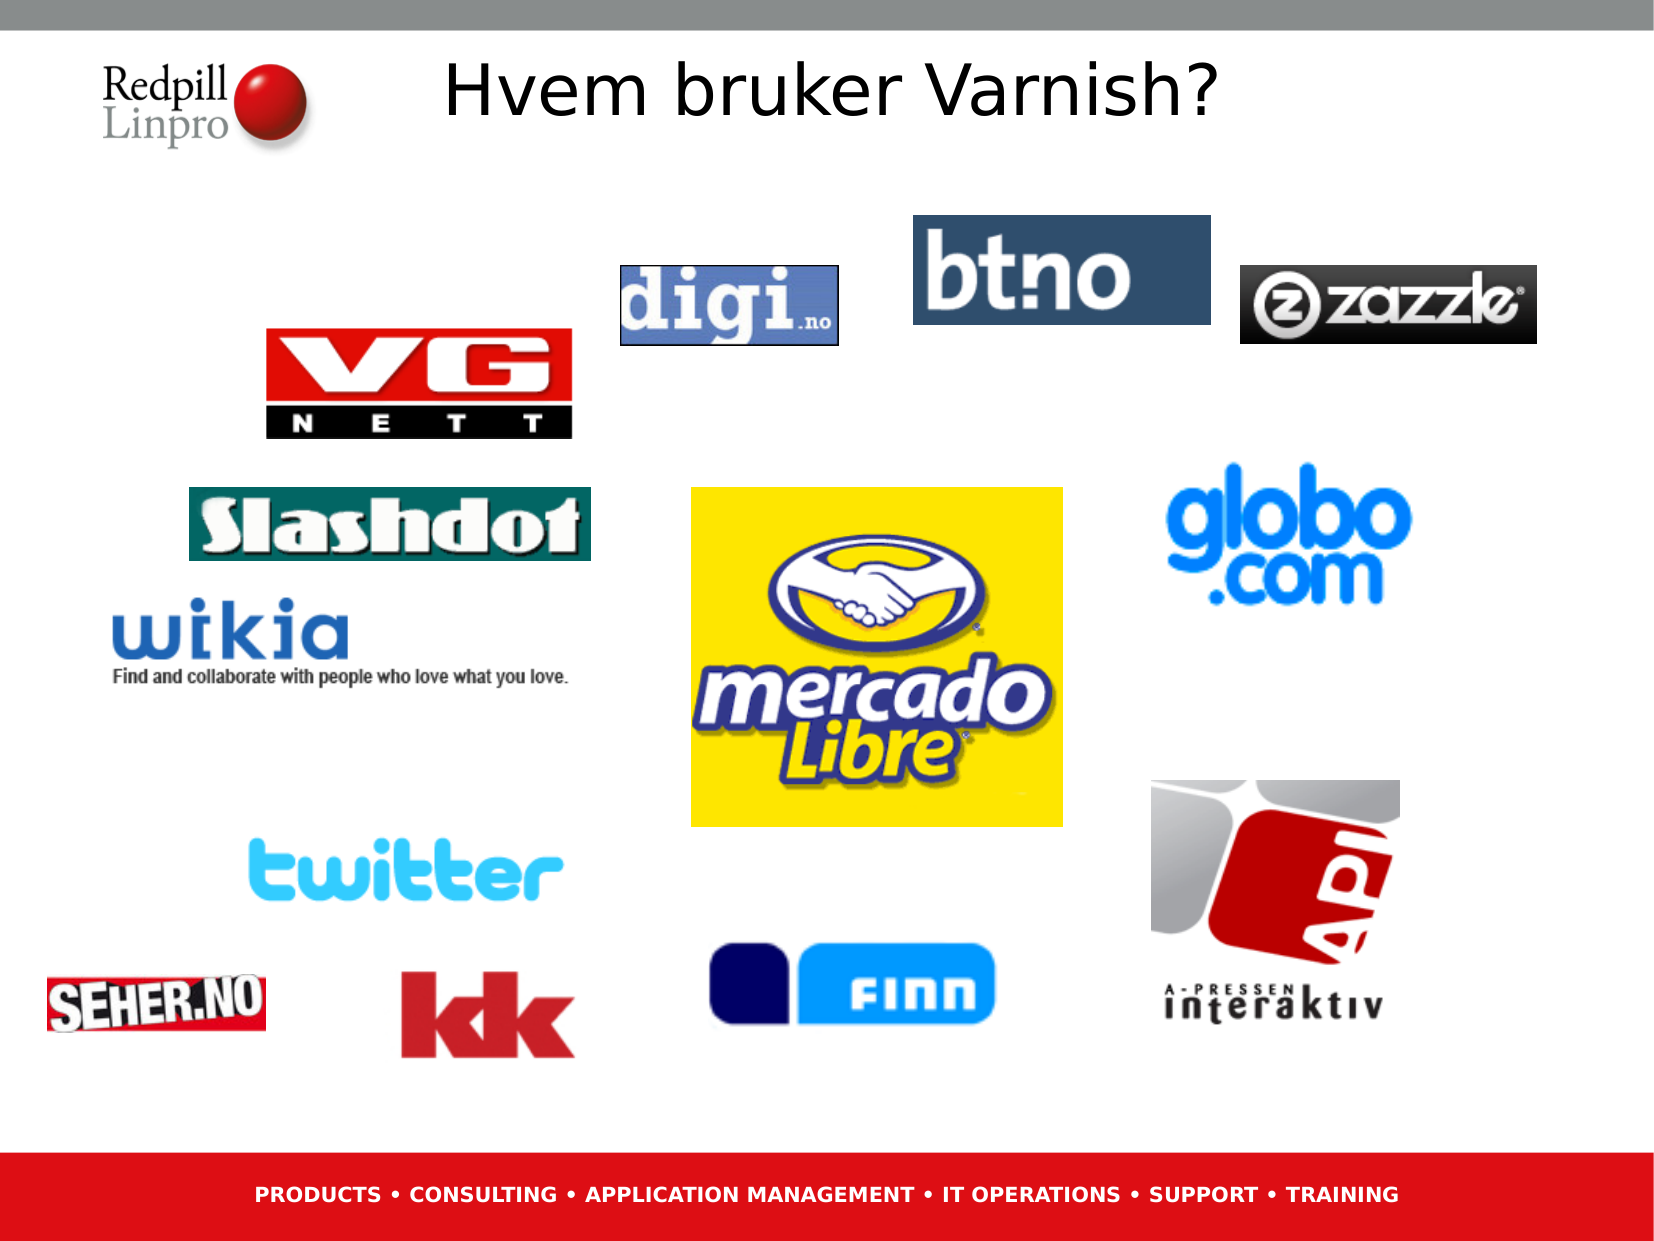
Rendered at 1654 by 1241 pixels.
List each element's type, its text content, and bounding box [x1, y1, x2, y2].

picture [0, 0, 1654, 1241]
title Hvem bruker Varnish? [442, 49, 1571, 296]
